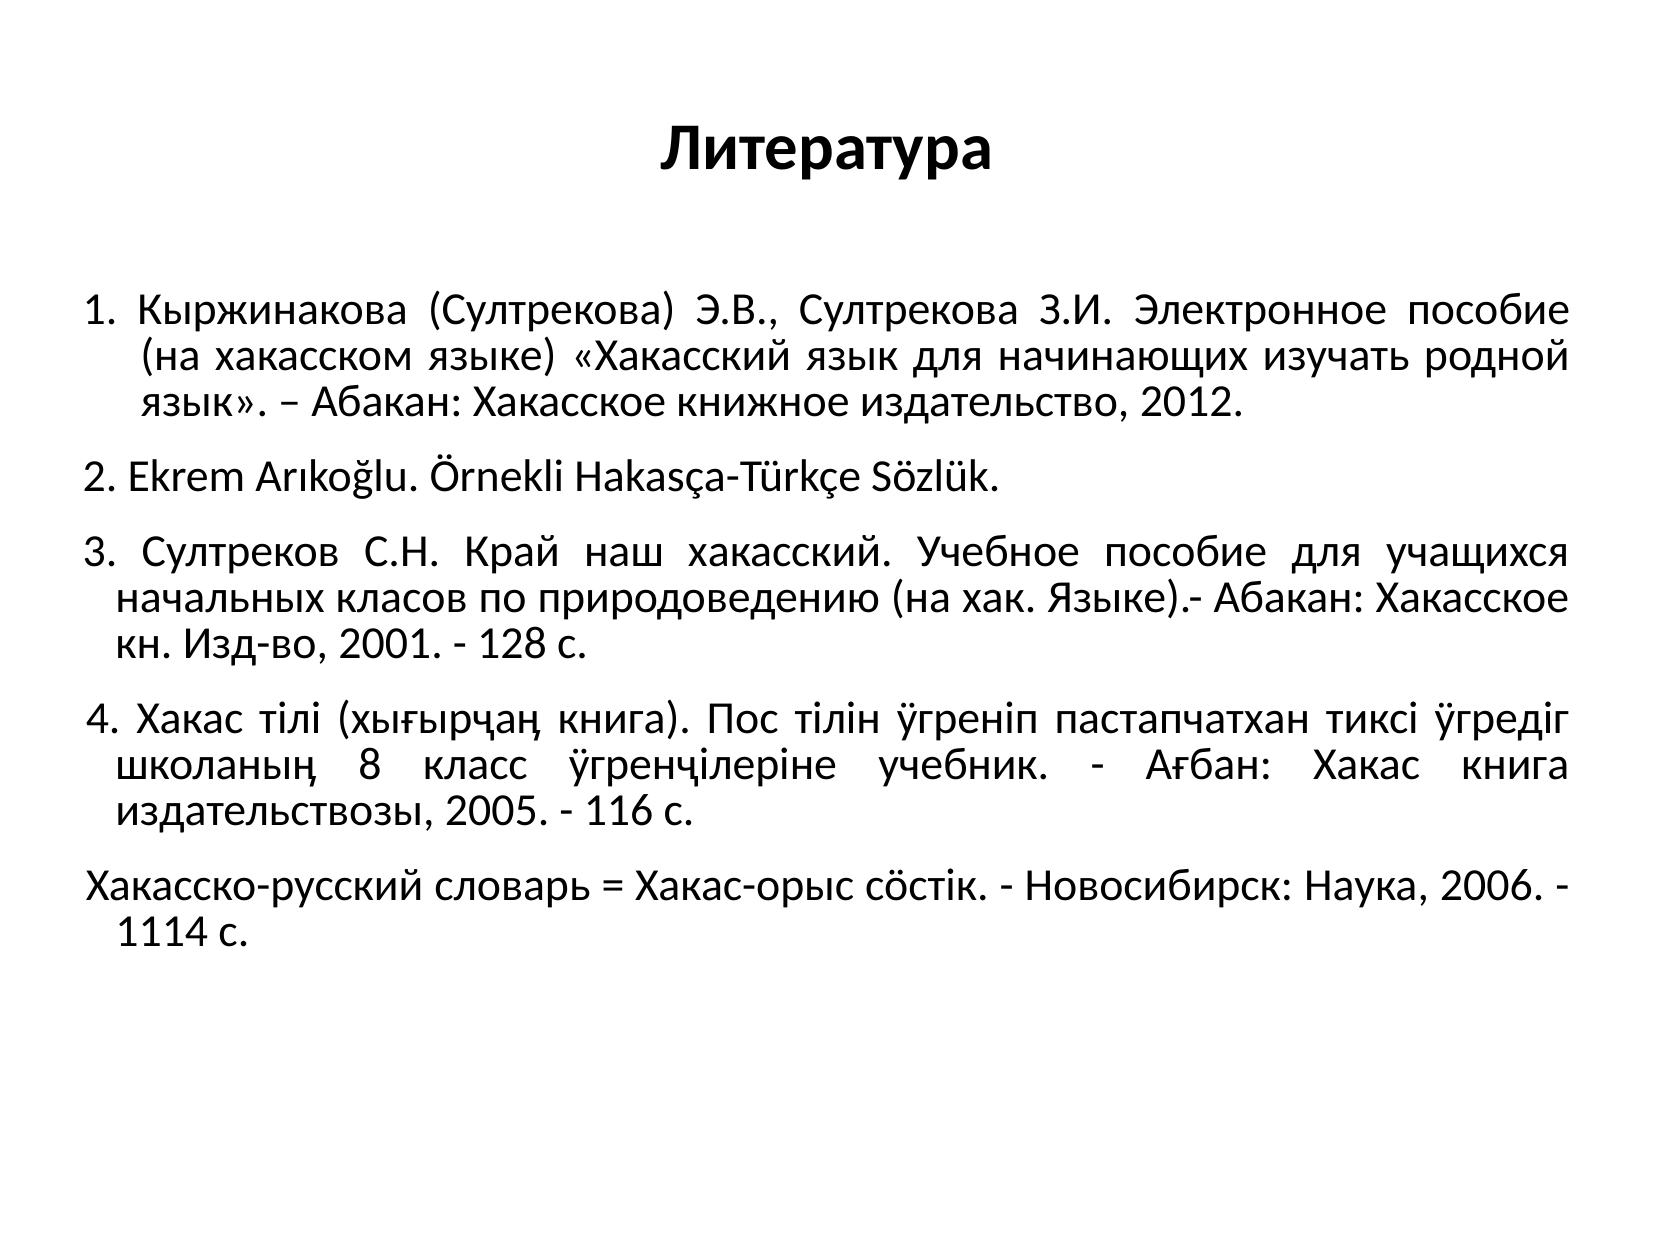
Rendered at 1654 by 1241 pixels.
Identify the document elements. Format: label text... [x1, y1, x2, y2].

list 1. Кыржинакова (Султрекова) Э.В., Султрекова З.И. Электронное пособие (на хакасском языке) «Хакасский язык для начинающих изучать родной язык». – Абакан: Хакасское книжное издательство, 2012. 2. Ekrem Arıkoğlu. Örnekli Hakasça-Türkçe Sözlük. 3. Султреков С.Н. Край наш хакасский. Учебное пособие для учащихся начальных класов по природоведению (на хак. Языке).- Абакан: Хакасское кн. Изд-во, 2001. - 128 с. 4. Хакас тiлi (хығырҷаӊ книга). Пос тiлiн ӱгренiп пастапчатхан тиксi ӱгредiг школаныӊ 8 класс ӱгренҷiлерiне учебник. - Ағбан: Хакас книга издательствозы, 2005. - 116 с. Хакасско-русский словарь = Хакас-орыс сӧстiк. - Новосибирск: Наука, 2006. - 1114 с. [82, 290, 1571, 1109]
title Литература [82, 49, 1571, 257]
